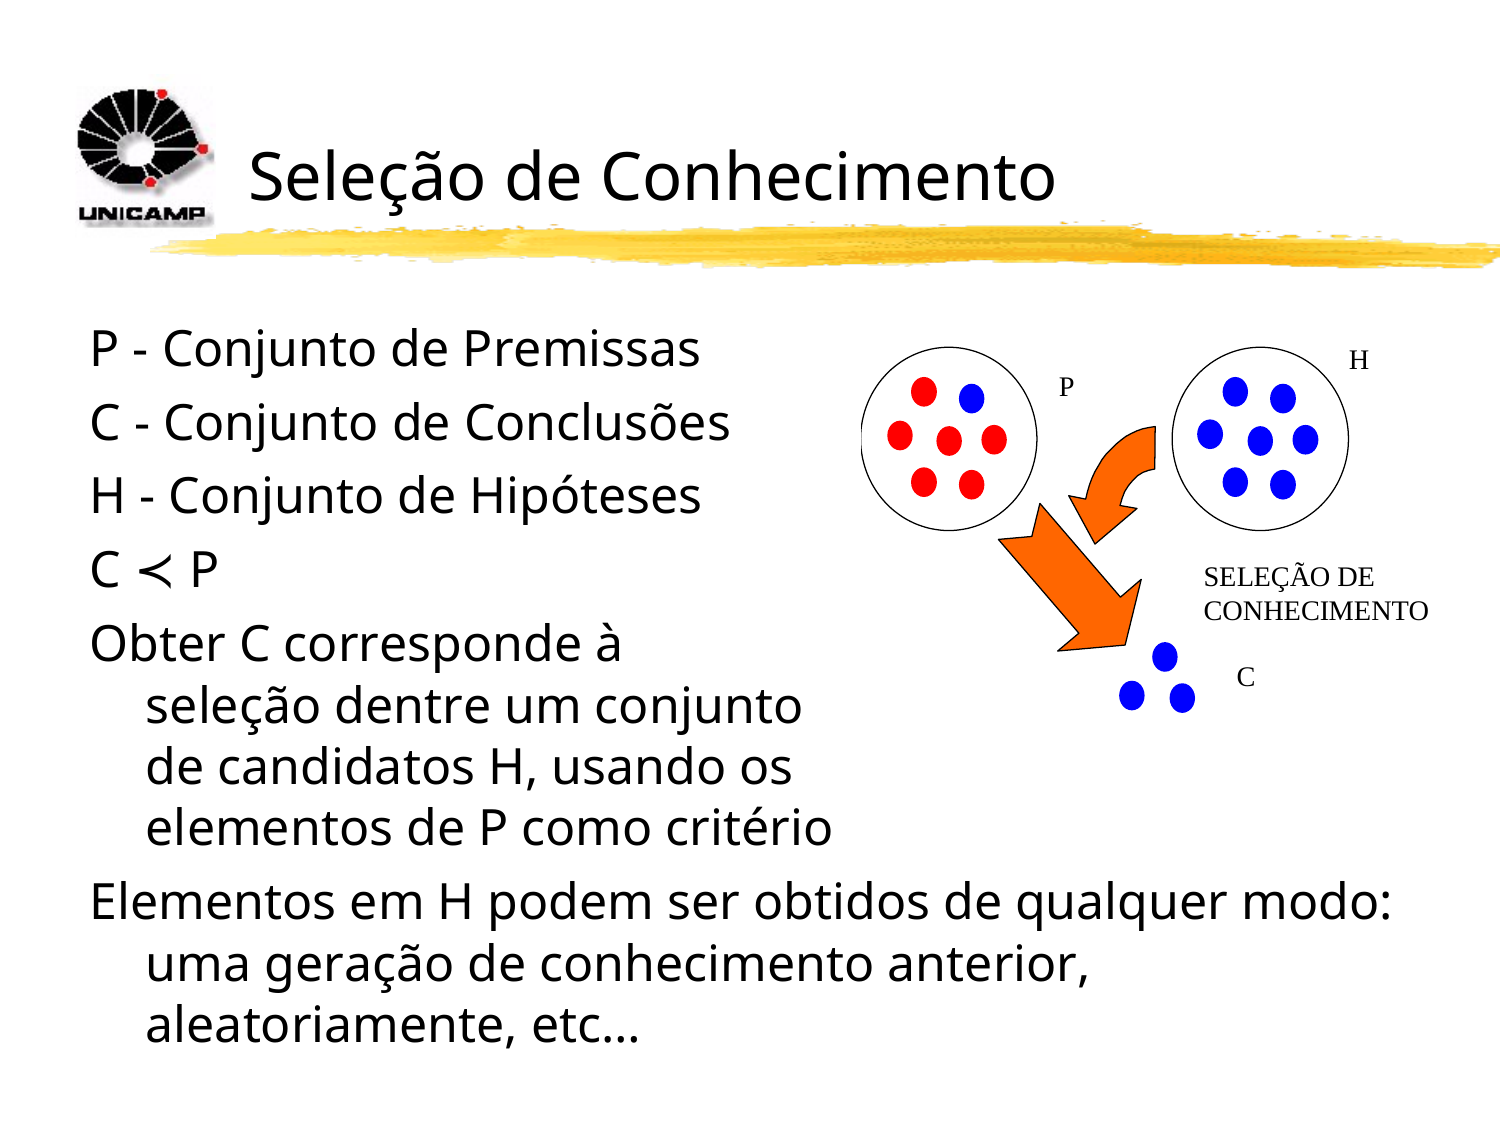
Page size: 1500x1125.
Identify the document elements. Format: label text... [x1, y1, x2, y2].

title Seleção de Conhecimento [233, 37, 1434, 225]
list P - Conjunto de Premissas C - Conjunto de Conclusões H - Conjunto de Hipóteses C ≺ P Obter C corresponde à seleção dentre um conjunto de candidatos H, usando os elementos de P como critério Elementos em H podem ser obtidos de qualquer modo: uma geração de conhecimento anterior, aleatoriamente, etc… [74, 309, 1417, 994]
picture [75, 74, 1500, 279]
chart [861, 337, 1463, 713]
